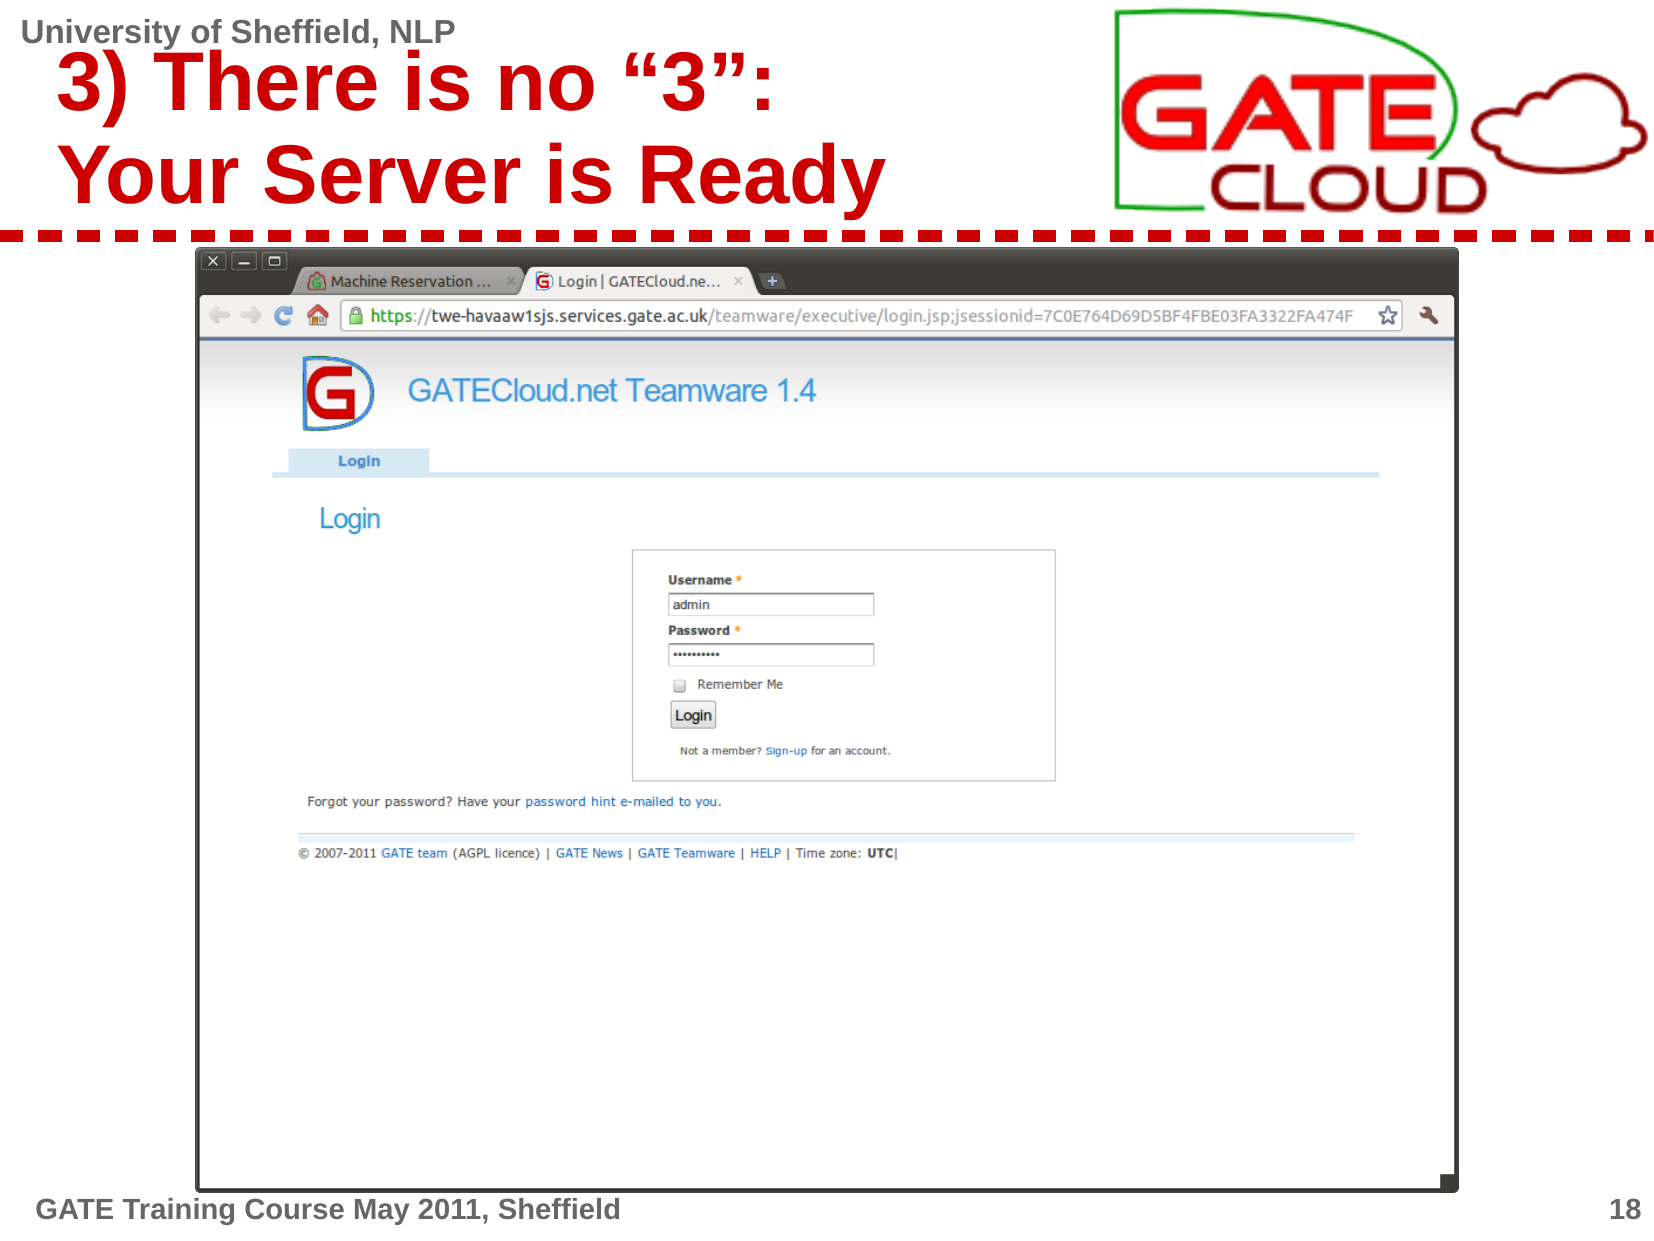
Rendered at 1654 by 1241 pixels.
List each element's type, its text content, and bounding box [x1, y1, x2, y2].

picture [1110, 5, 1654, 223]
title 3) There is no “3”: Your Server is Ready [56, 35, 1120, 222]
picture [195, 247, 1459, 1193]
